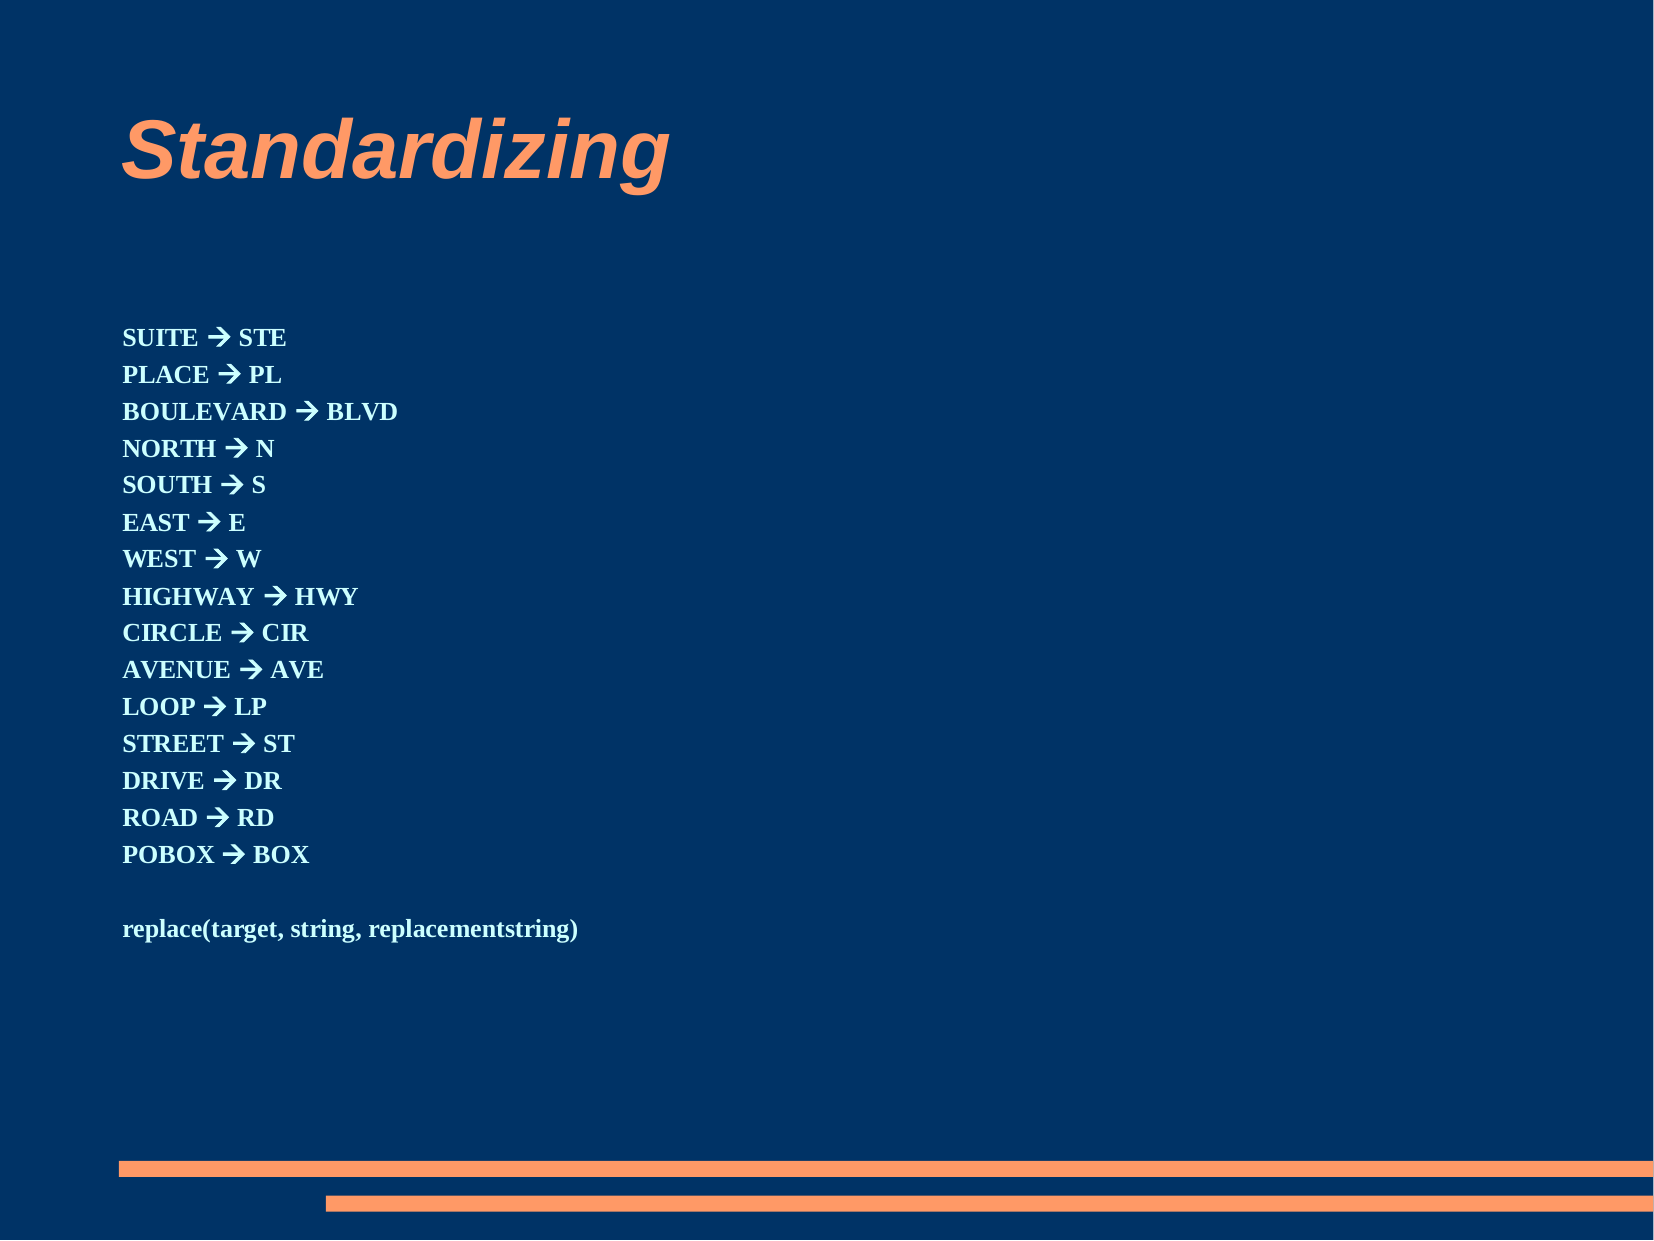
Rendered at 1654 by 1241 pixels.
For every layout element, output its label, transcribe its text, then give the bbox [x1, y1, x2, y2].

chart [121, 322, 1560, 1132]
title Standardizing [121, 46, 1534, 254]
